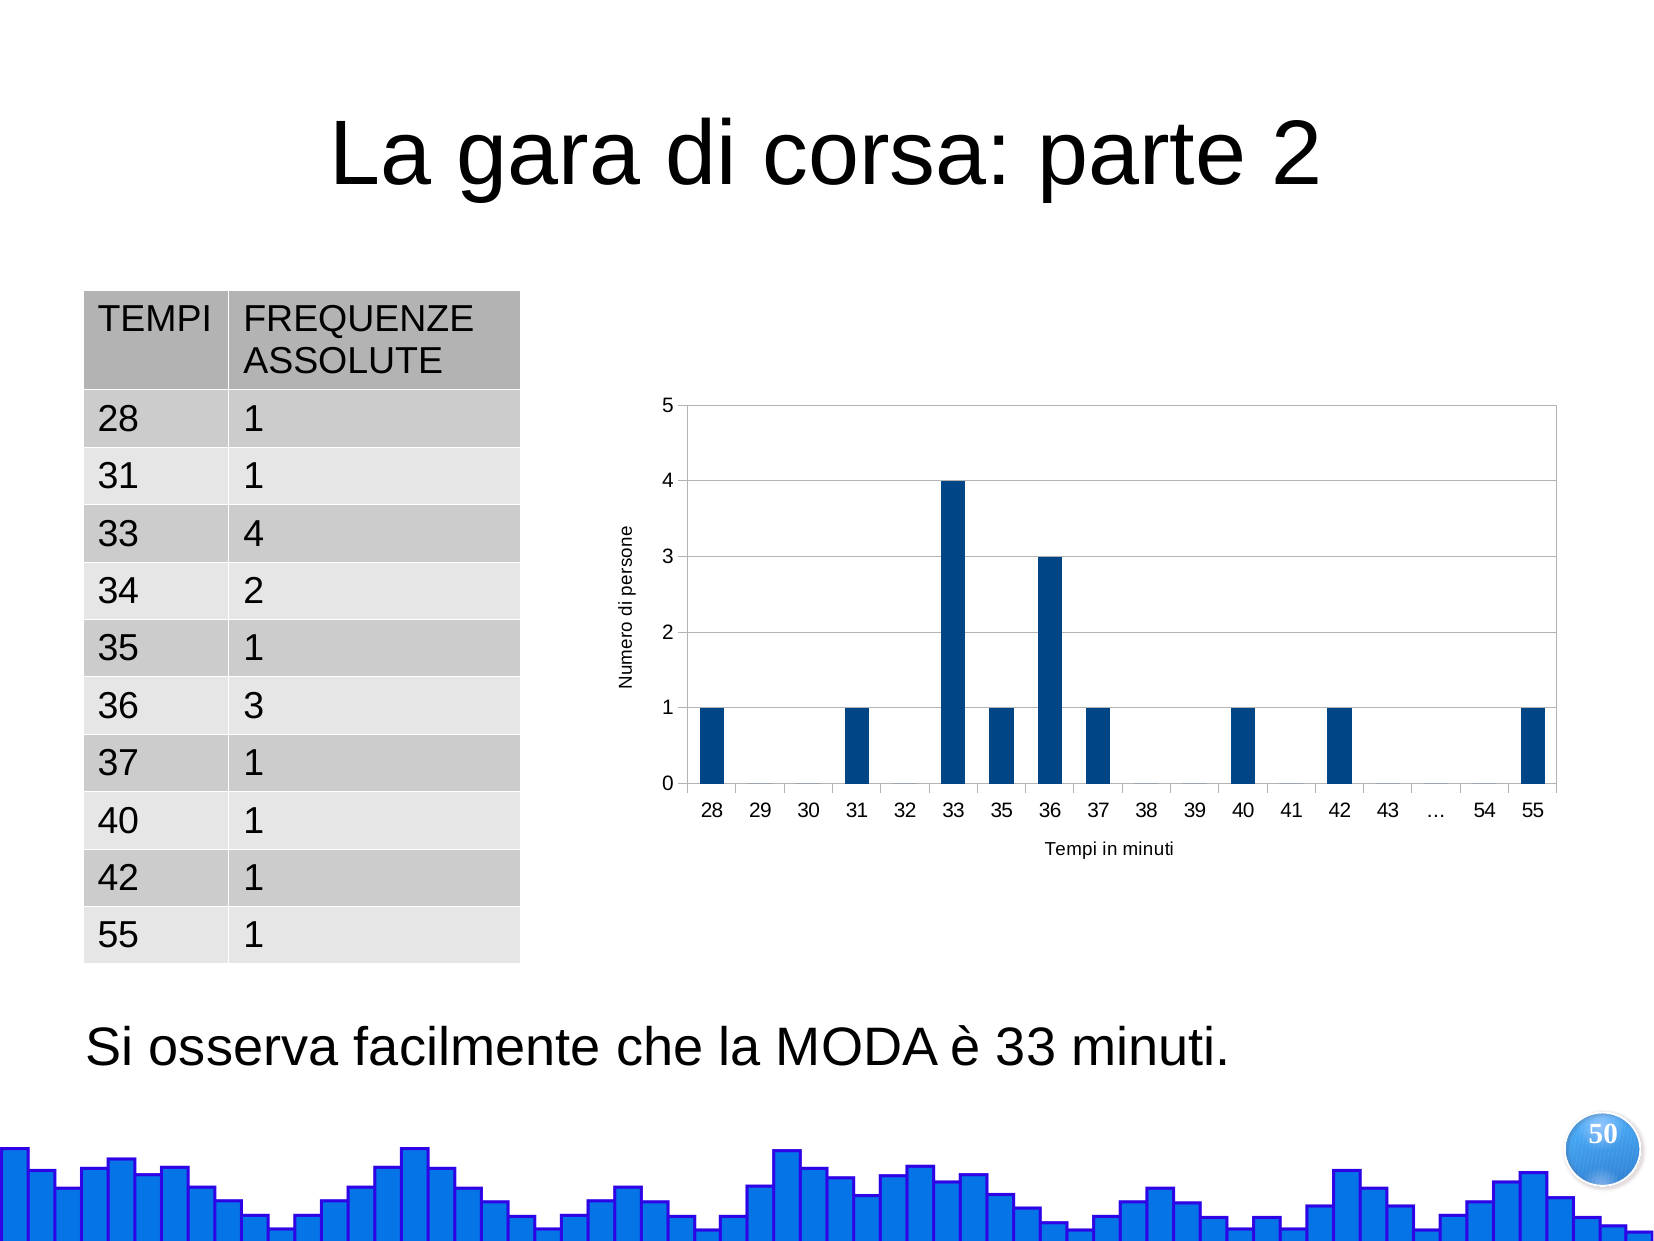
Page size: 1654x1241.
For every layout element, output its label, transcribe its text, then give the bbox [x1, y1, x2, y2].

table_cell 1 [229, 448, 520, 504]
table_cell 1 [229, 907, 520, 963]
table_cell 1 [229, 735, 520, 791]
table_header TEMPI [84, 291, 228, 389]
table_cell 1 [229, 620, 520, 676]
table_cell 3 [229, 677, 520, 734]
table_cell 4 [229, 505, 520, 562]
table_cell 36 [84, 677, 228, 734]
table_cell 1 [229, 850, 520, 906]
table_cell 1 [229, 390, 520, 447]
table_cell 1 [229, 792, 520, 849]
table_header FREQUENZE ASSOLUTE [229, 291, 520, 389]
table_cell 34 [84, 563, 228, 619]
table_cell 55 [84, 907, 228, 963]
table_cell 35 [84, 620, 228, 676]
table_cell 28 [84, 390, 228, 447]
picture [0, 1147, 1654, 1241]
chart [582, 383, 1577, 891]
table_cell 2 [229, 563, 520, 619]
table_cell 33 [84, 505, 228, 562]
table_cell 40 [84, 792, 228, 849]
table_cell 31 [84, 448, 228, 504]
table_cell 42 [84, 850, 228, 906]
title La gara di corsa: parte 2 [82, 49, 1571, 257]
table_cell 37 [84, 735, 228, 791]
text_box Si osserva facilmente che la MODA è 33 minuti. [70, 1009, 1595, 1085]
